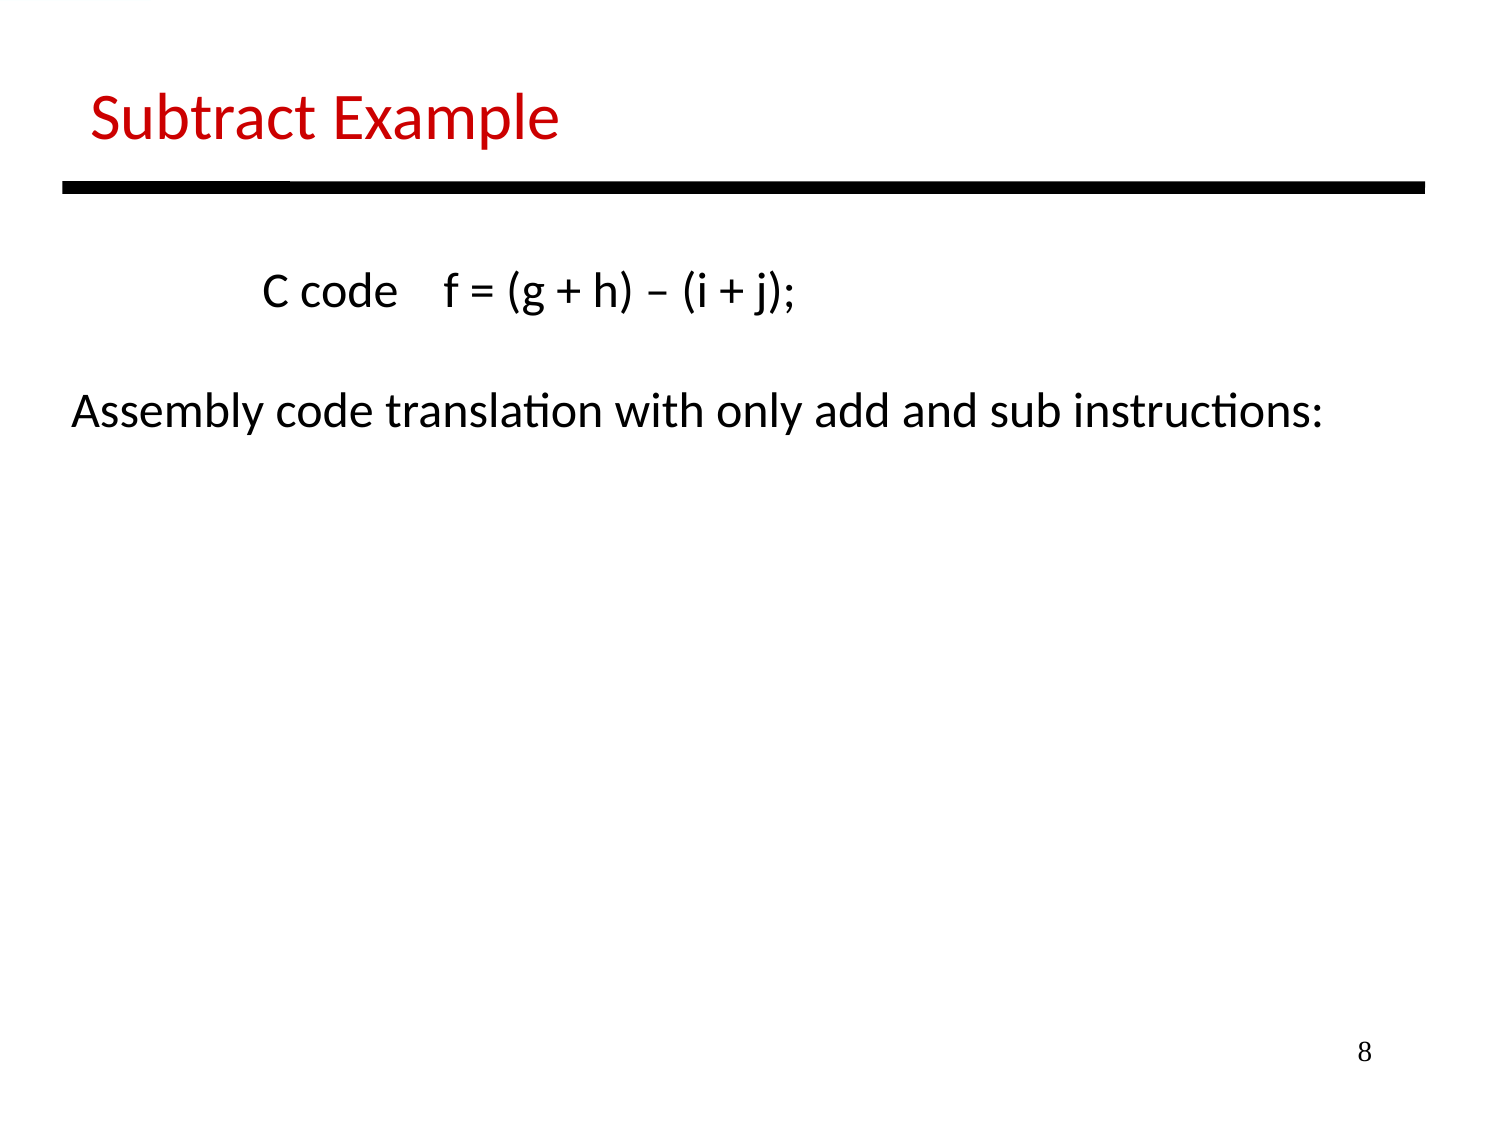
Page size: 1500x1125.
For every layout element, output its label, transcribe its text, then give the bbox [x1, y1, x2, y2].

text_box C code f = (g + h) – (i + j); Assembly code translation with only add and sub instructions: [56, 249, 1340, 445]
text_box Subtract Example [75, 65, 577, 160]
slide_number <number> [1074, 1025, 1388, 1100]
